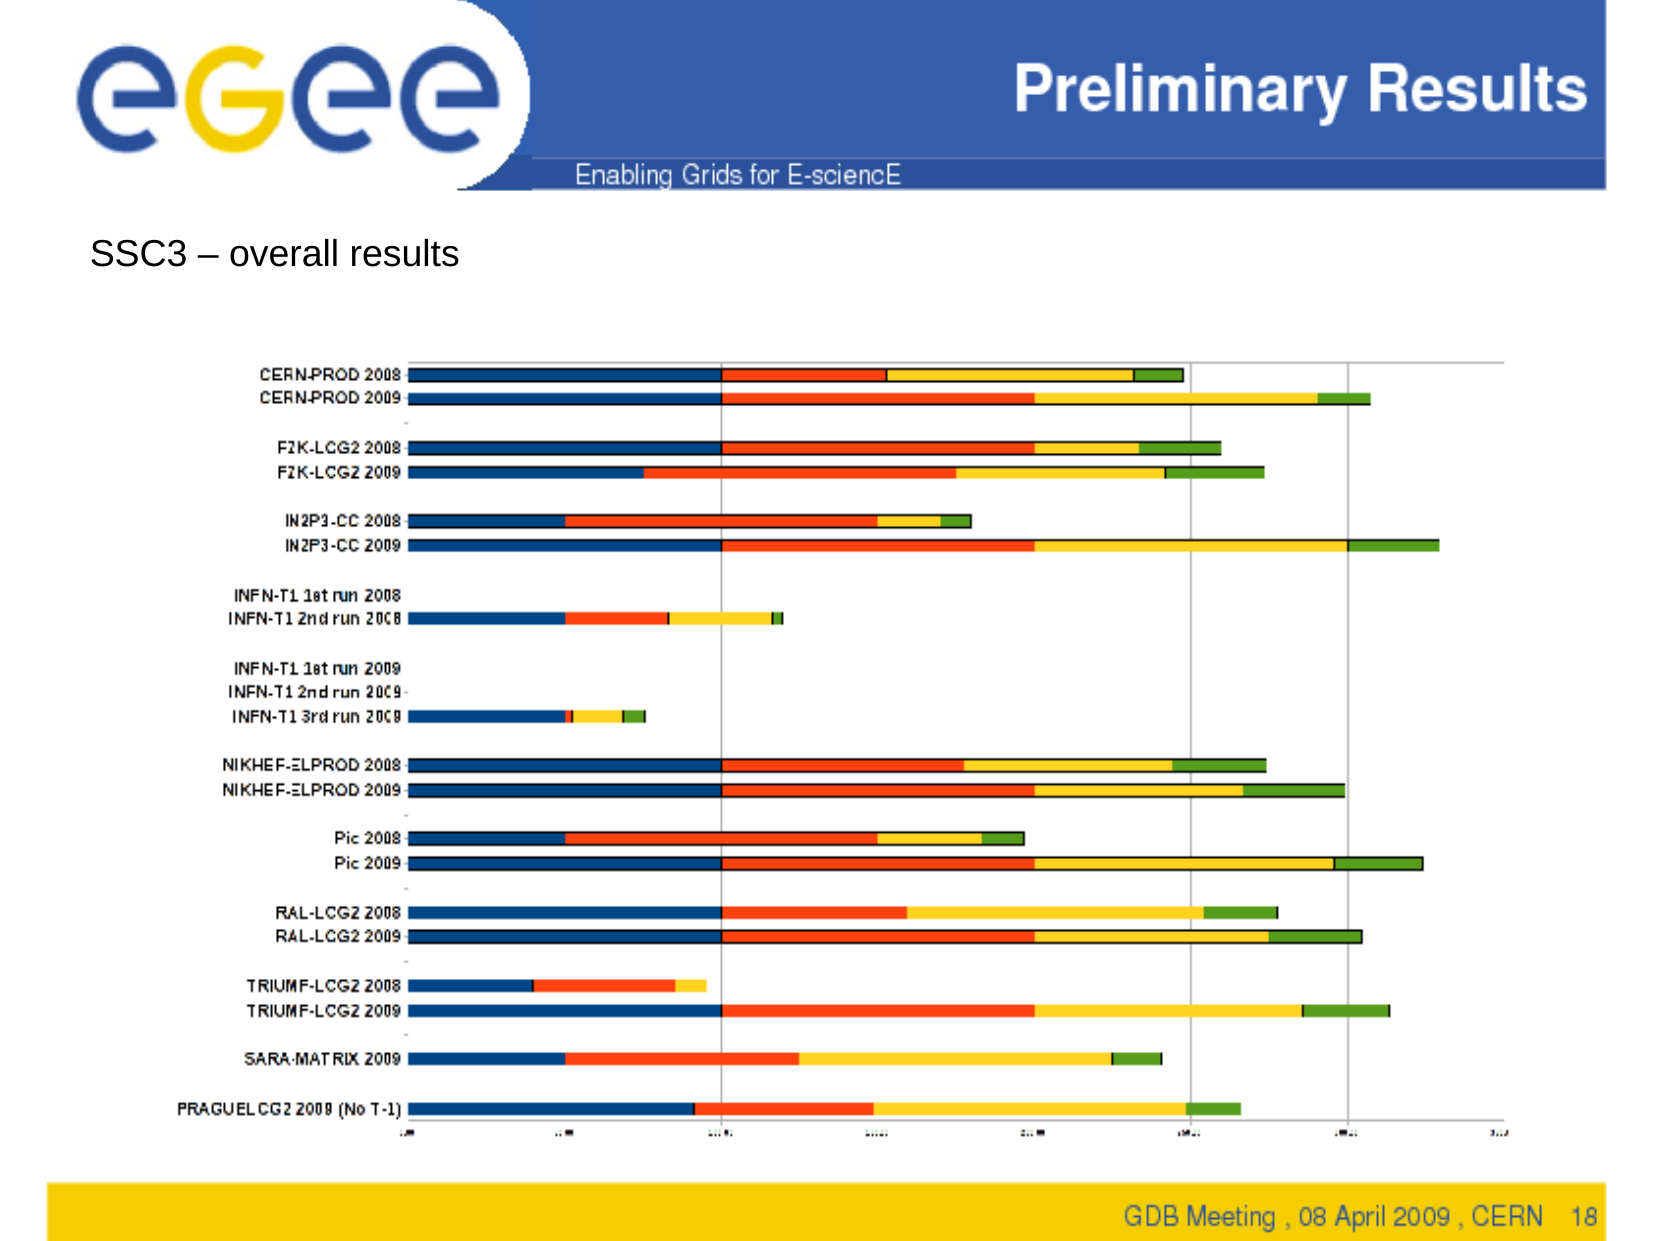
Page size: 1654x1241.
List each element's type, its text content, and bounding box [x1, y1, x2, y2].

picture [0, 0, 1654, 1241]
text_box SSC3 – overall results [75, 225, 475, 282]
